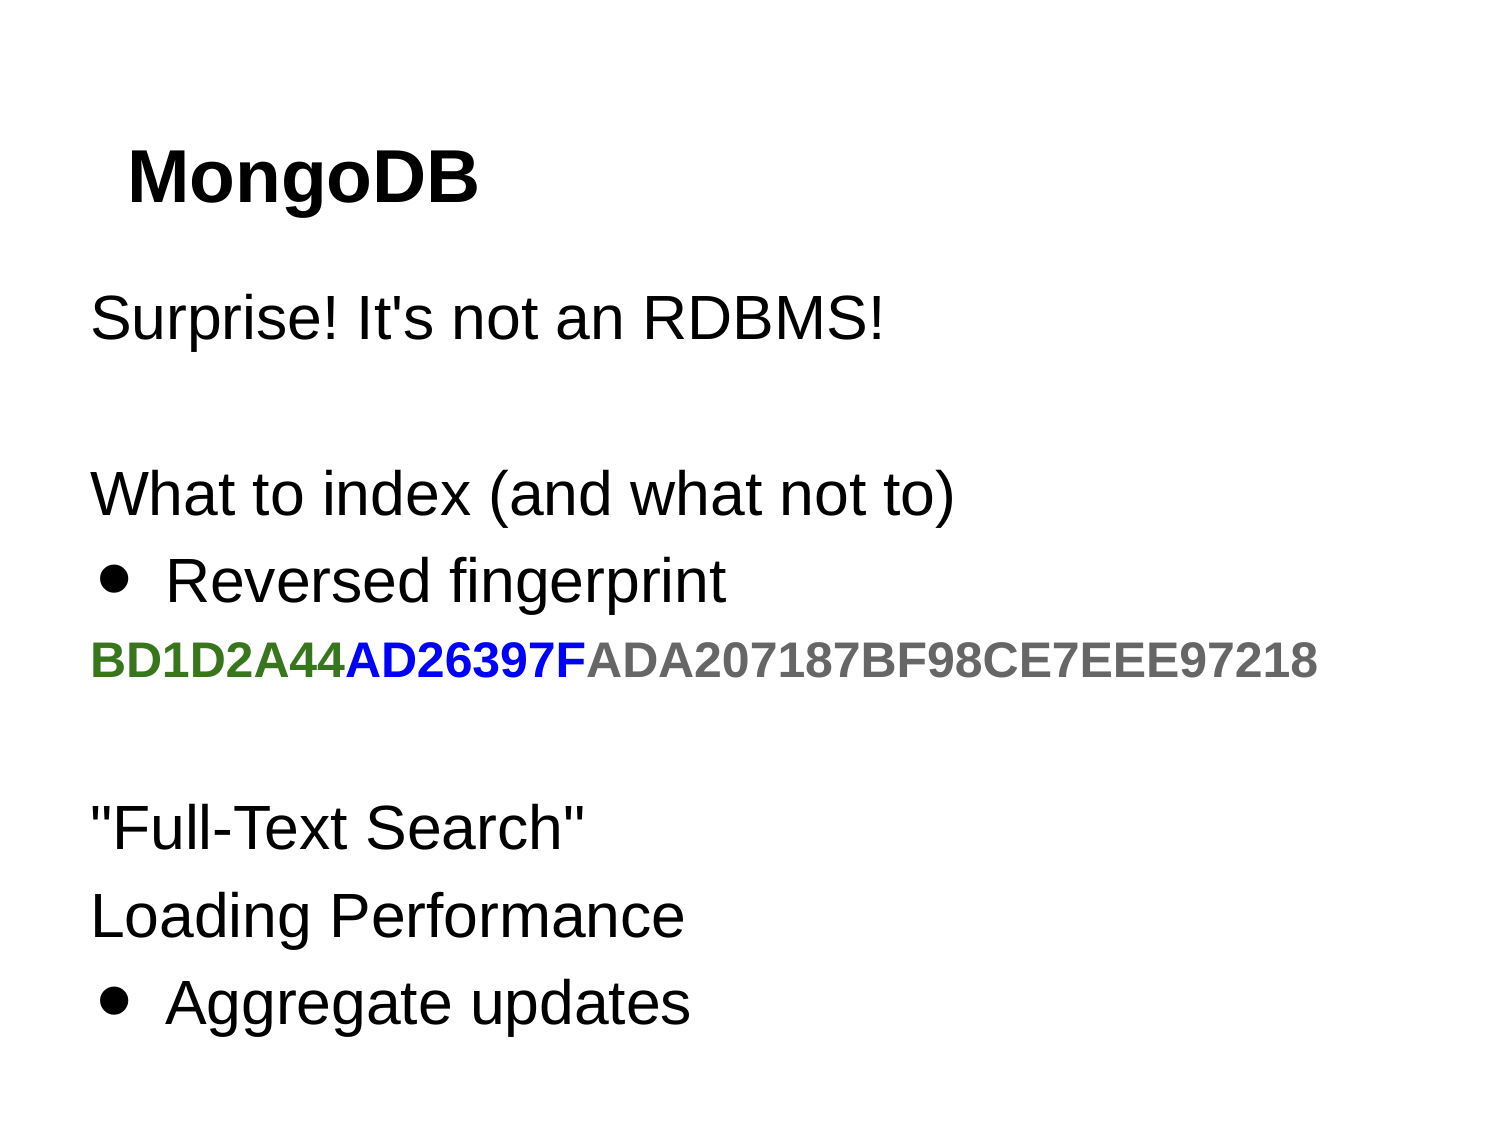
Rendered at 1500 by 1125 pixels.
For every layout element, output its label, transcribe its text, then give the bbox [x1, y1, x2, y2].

title MongoDB [75, 45, 1425, 233]
list Surprise! It's not an RDBMS! What to index (and what not to) Reversed fingerprint BD1D2A44AD26397FADA207187BF98CE7EEE97218 "Full-Text Search" Loading Performance Aggregate updates [75, 262, 1425, 1078]
